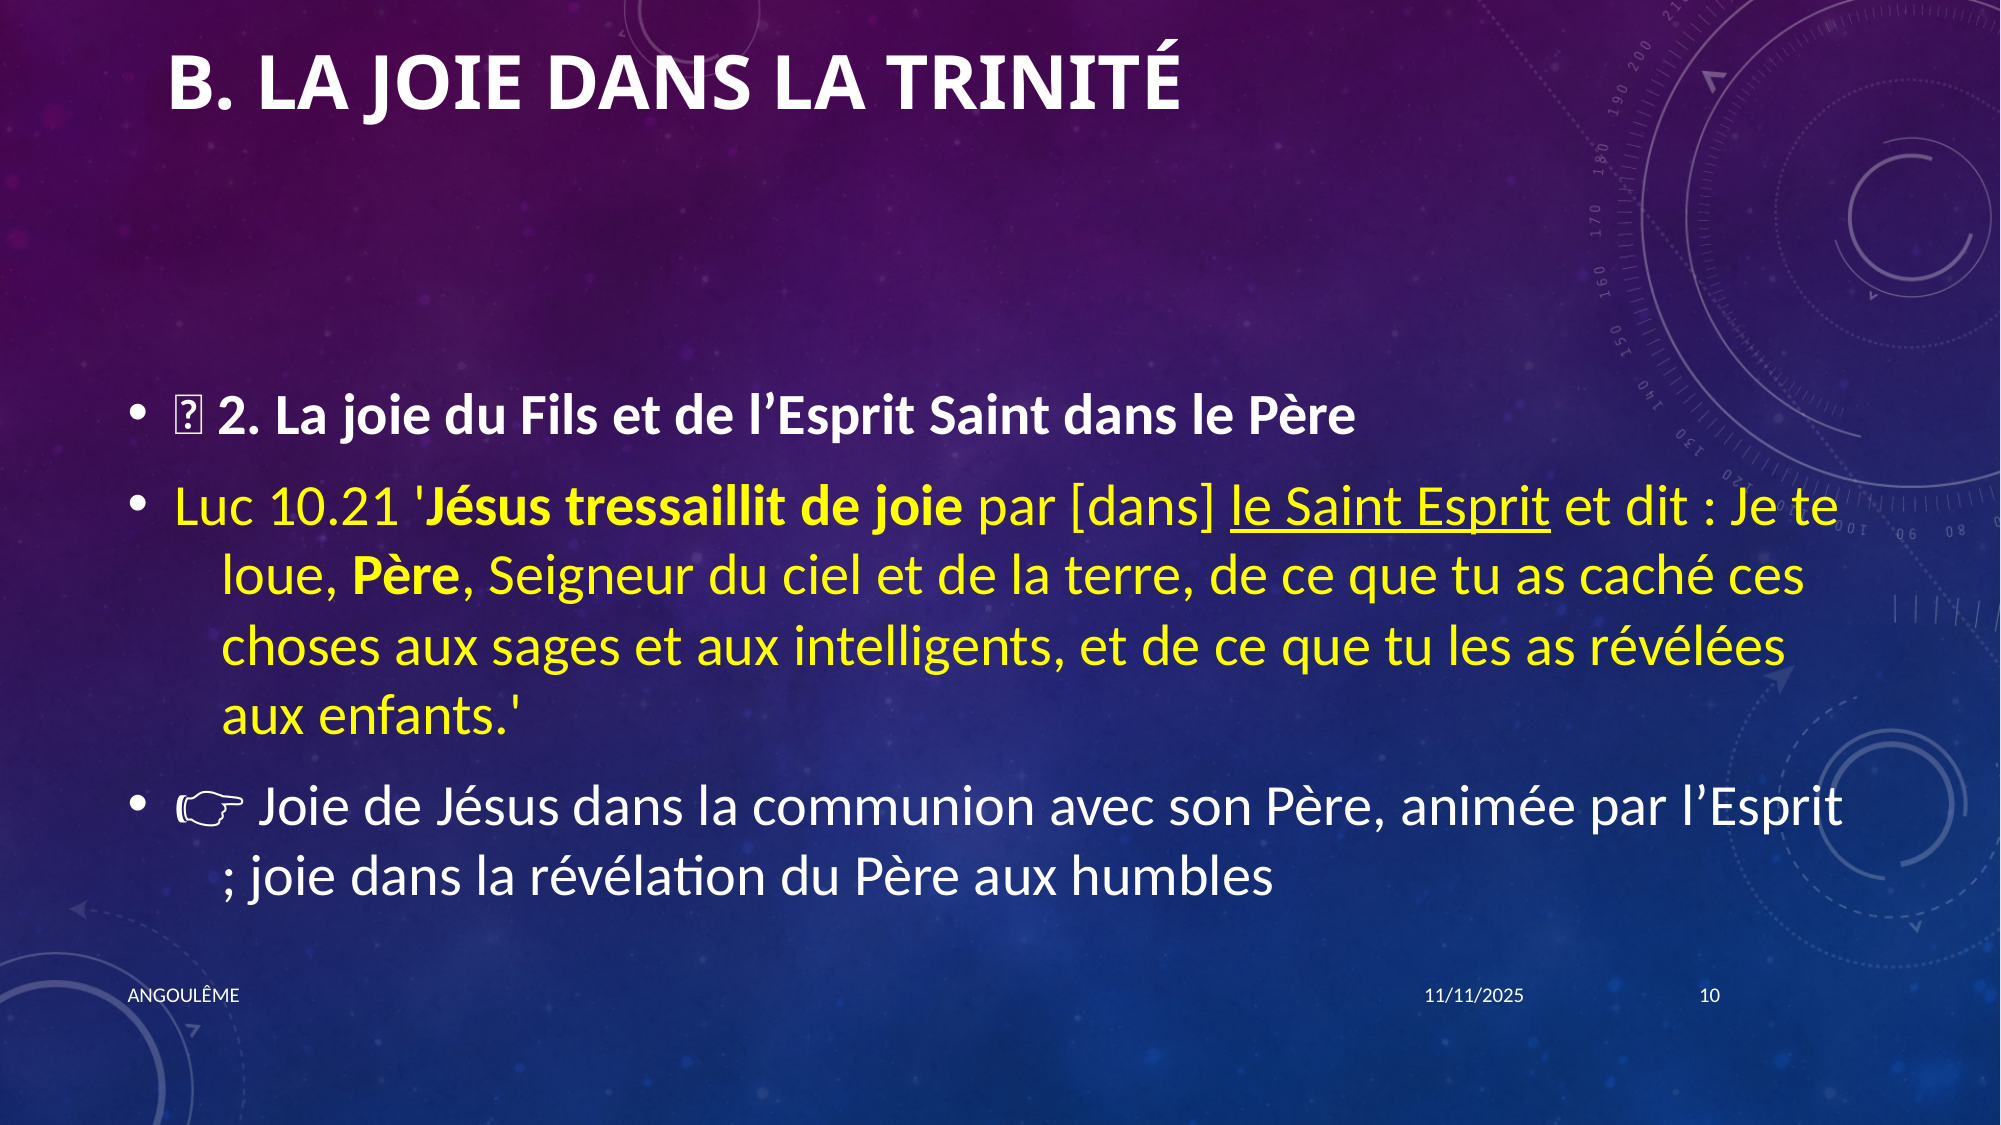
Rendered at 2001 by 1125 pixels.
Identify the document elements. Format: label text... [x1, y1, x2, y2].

list 🌿 2. La joie du Fils et de l’Esprit Saint dans le Père Luc 10.21 'Jésus tressaillit de joie par [dans] le Saint Esprit et dit : Je te loue, Père, Seigneur du ciel et de la terre, de ce que tu as caché ces choses aux sages et aux intelligents, et de ce que tu les as révélées aux enfants.' 👉 Joie de Jésus dans la communion avec son Père, animée par l’Esprit ; joie dans la révélation du Père aux humbles [112, 258, 1871, 1026]
title B. La joie dans la trinité [0, 0, 1775, 159]
text_box [1684, 963, 1775, 1026]
text_box ANGOULÊME [112, 963, 1397, 1026]
text_box 11/11/2025 [1409, 963, 1672, 1026]
